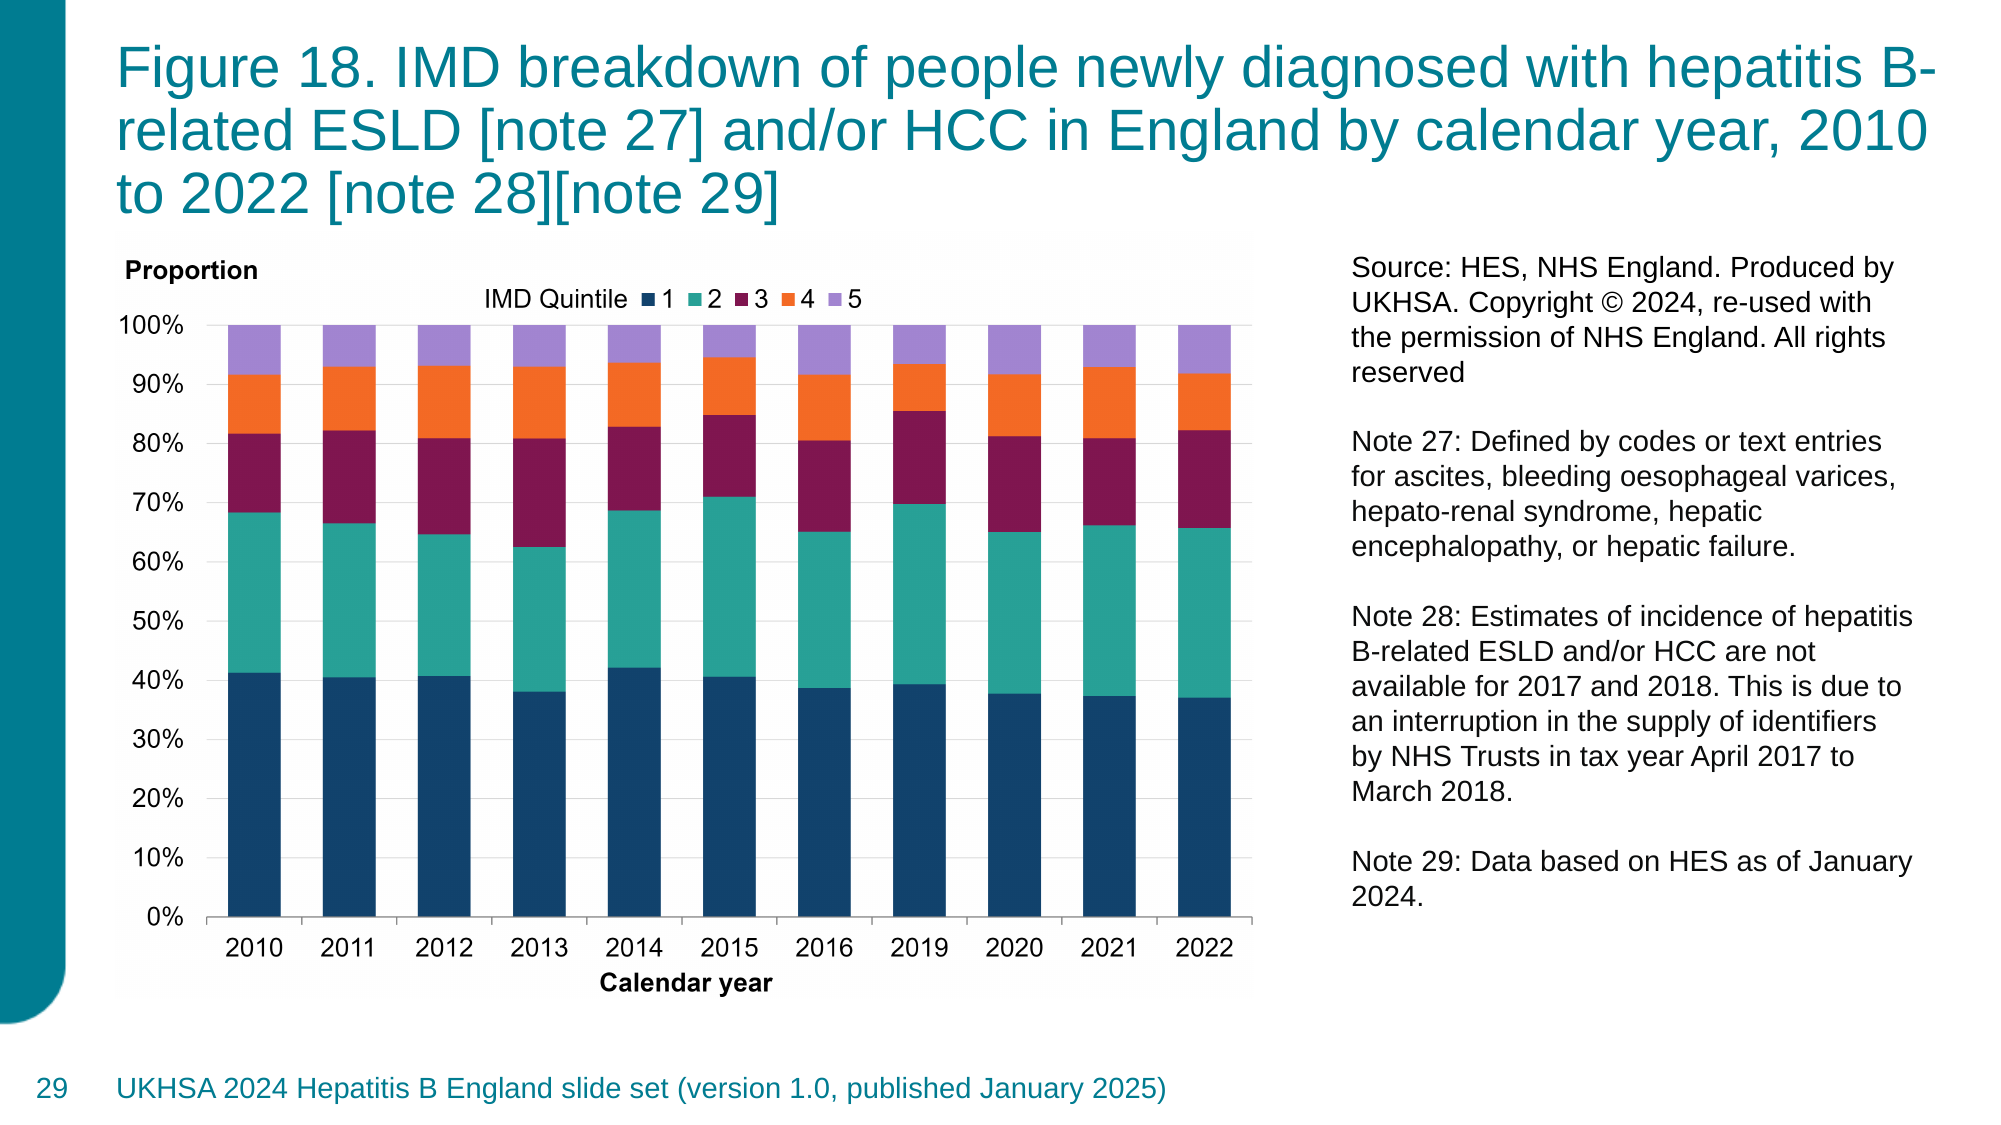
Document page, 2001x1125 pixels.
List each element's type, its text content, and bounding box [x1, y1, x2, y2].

title Figure 18. IMD breakdown of people newly diagnosed with hepatitis B-related ESLD [note 27] and/or HCC in England by calendar year, 2010 to 2022 [note 28][note 29] [101, 29, 1962, 189]
text_box Source: HES, NHS England. Produced by UKHSA. Copyright © 2024, re-used with the permission of NHS England. All rights reserved Note 27: Defined by codes or text entries for ascites, bleeding oesophageal varices, hepato-renal syndrome, hepatic encephalopathy, or hepatic failure. Note 28: Estimates of incidence of hepatitis B-related ESLD and/or HCC are not available for 2017 and 2018. This is due to an interruption in the supply of identifiers by NHS Trusts in tax year April 2017 to March 2018. Note 29: Data based on HES as of January 2024. [1336, 240, 1937, 928]
text_box UKHSA 2024 Hepatitis B England slide set (version 1.0, published January 2025) [101, 1057, 1743, 1118]
text_box [3, 1057, 101, 1118]
picture [115, 231, 1254, 1000]
